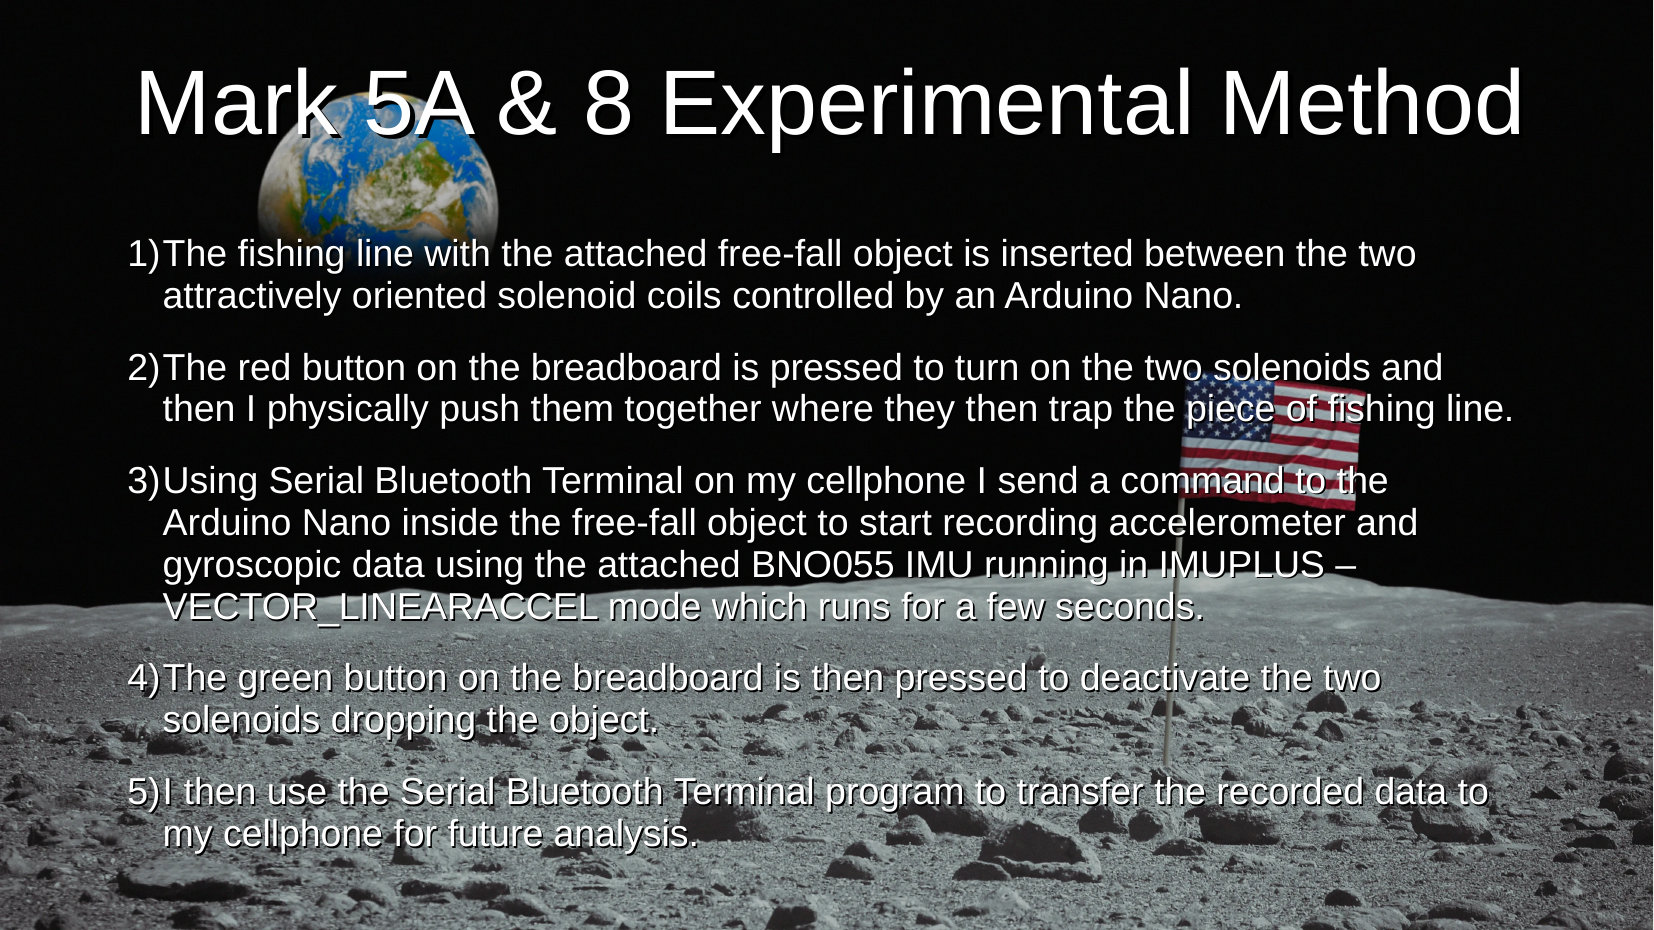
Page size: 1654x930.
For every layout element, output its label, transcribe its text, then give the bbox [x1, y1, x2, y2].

picture [0, 0, 1654, 930]
text_box The fishing line with the attached free-fall object is inserted between the two attractively oriented solenoid coils controlled by an Arduino Nano. The red button on the breadboard is pressed to turn on the two solenoids and then I physically push them together where they then trap the piece of fishing line. Using Serial Bluetooth Terminal on my cellphone I send a command to the Arduino Nano inside the free-fall object to start recording accelerometer and gyroscopic data using the attached BNO055 IMU running in IMUPLUS – VECTOR_LINEARACCEL mode which runs for a few seconds. The green button on the breadboard is then pressed to deactivate the two solenoids dropping the object. I then use the Serial Bluetooth Terminal program to transfer the recorded data to my cellphone for future analysis. [112, 225, 1538, 862]
title Mark 5A & 8 Experimental Method [87, 0, 1576, 206]
